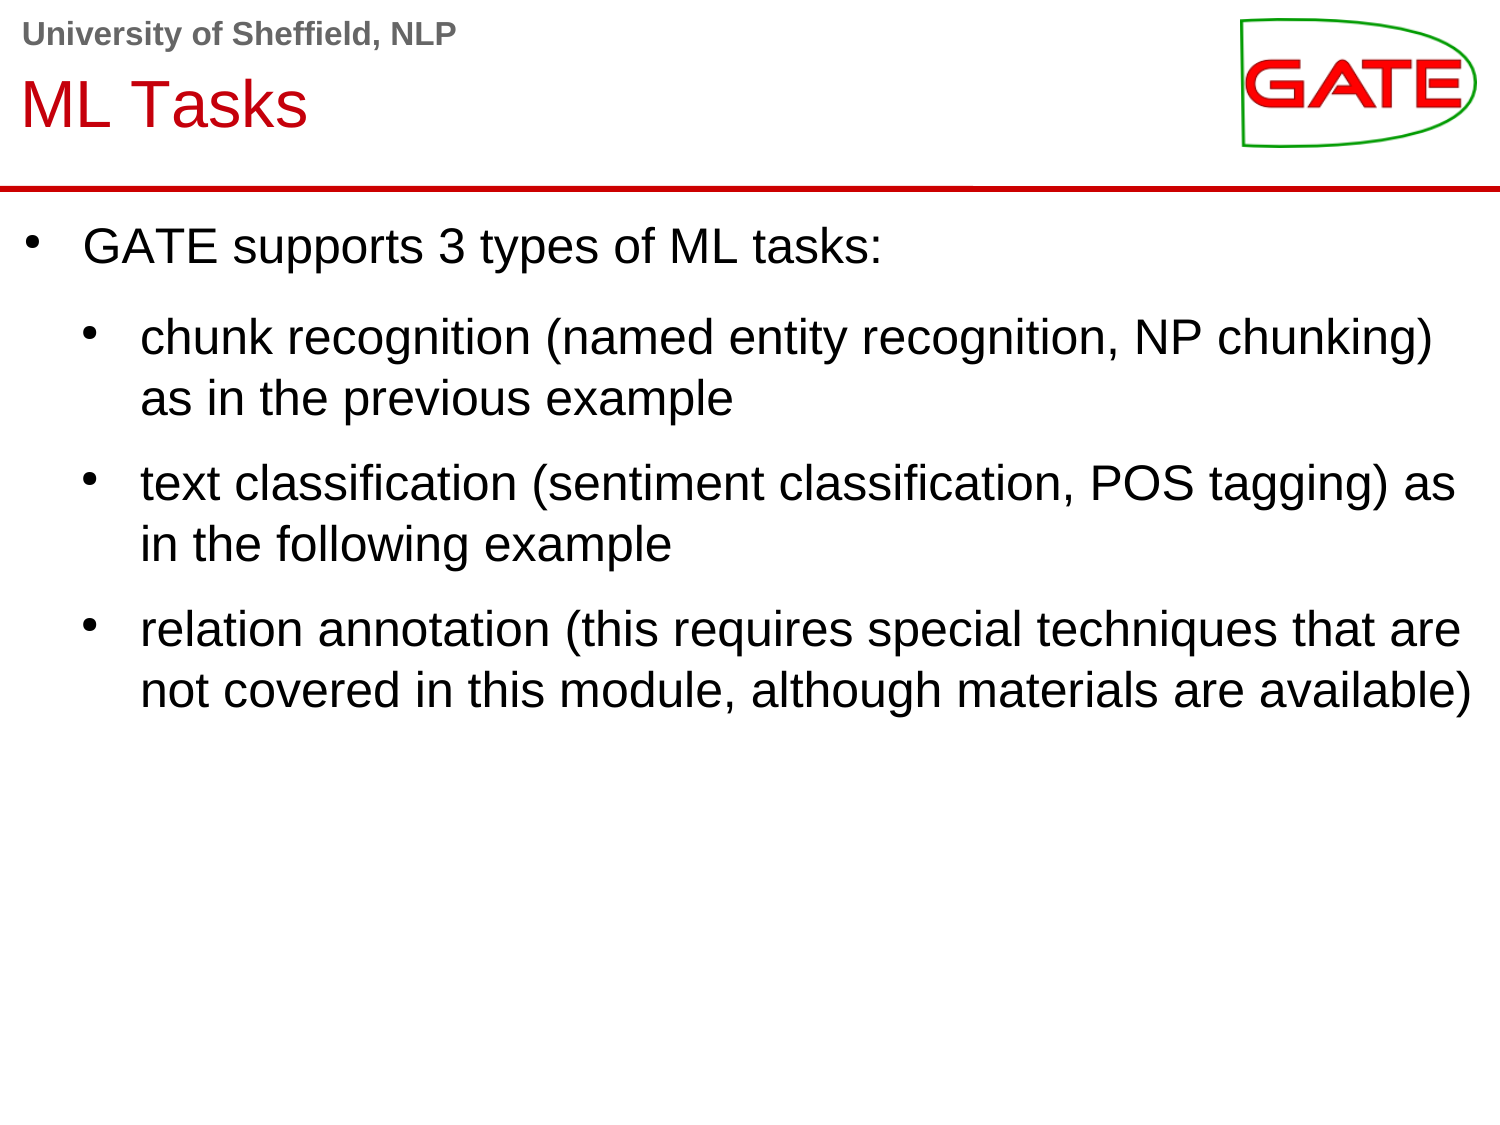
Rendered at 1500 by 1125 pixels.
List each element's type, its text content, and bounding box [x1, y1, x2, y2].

list GATE supports 3 types of ML tasks: chunk recognition (named entity recognition, NP chunking) as in the previous example text classification (sentiment classification, POS tagging) as in the following example relation annotation (this requires special techniques that are not covered in this module, although materials are available) [74, 290, 1424, 1034]
title ML Tasks [41, 43, 1390, 245]
picture [1240, 18, 1477, 148]
